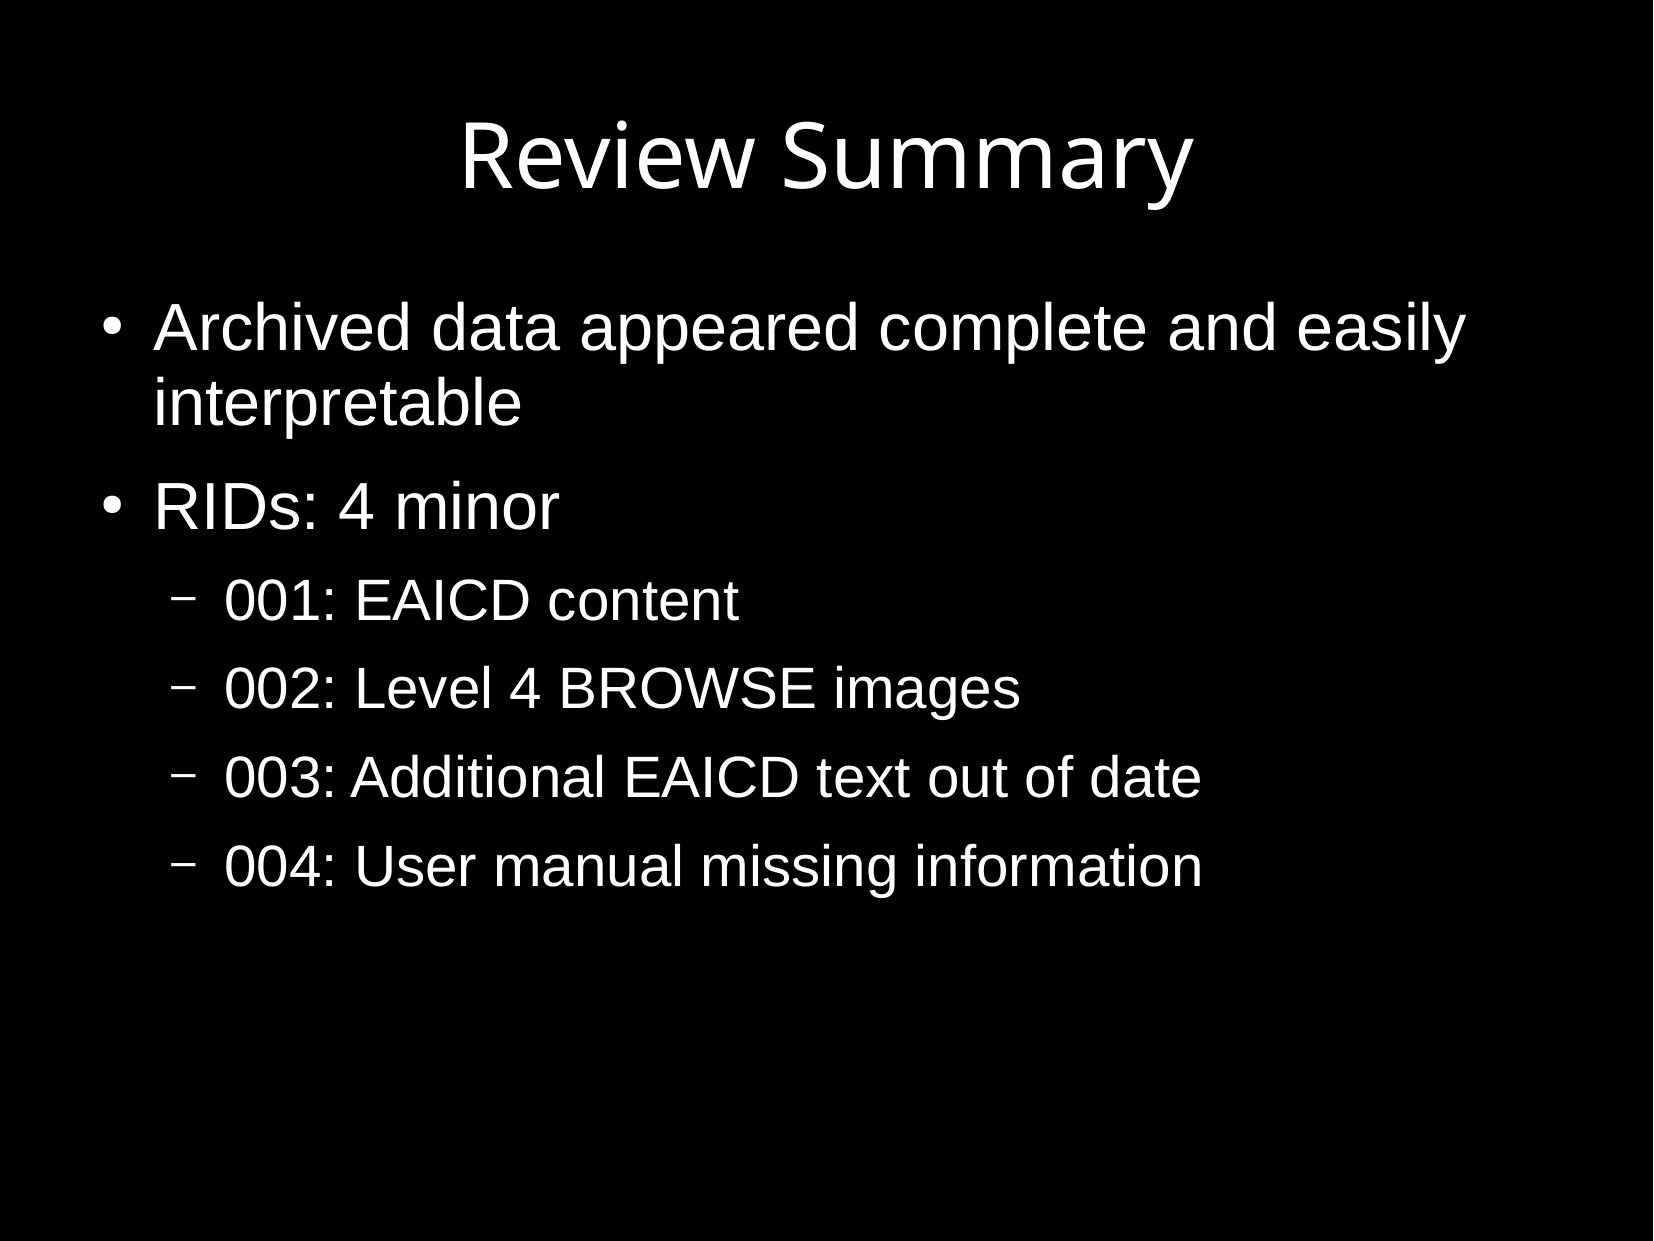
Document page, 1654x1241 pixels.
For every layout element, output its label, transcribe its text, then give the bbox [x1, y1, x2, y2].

title Review Summary [82, 49, 1571, 257]
list Archived data appeared complete and easily interpretable RIDs: 4 minor 001: EAICD content 002: Level 4 BROWSE images 003: Additional EAICD text out of date 004: User manual missing information [82, 290, 1571, 1010]
